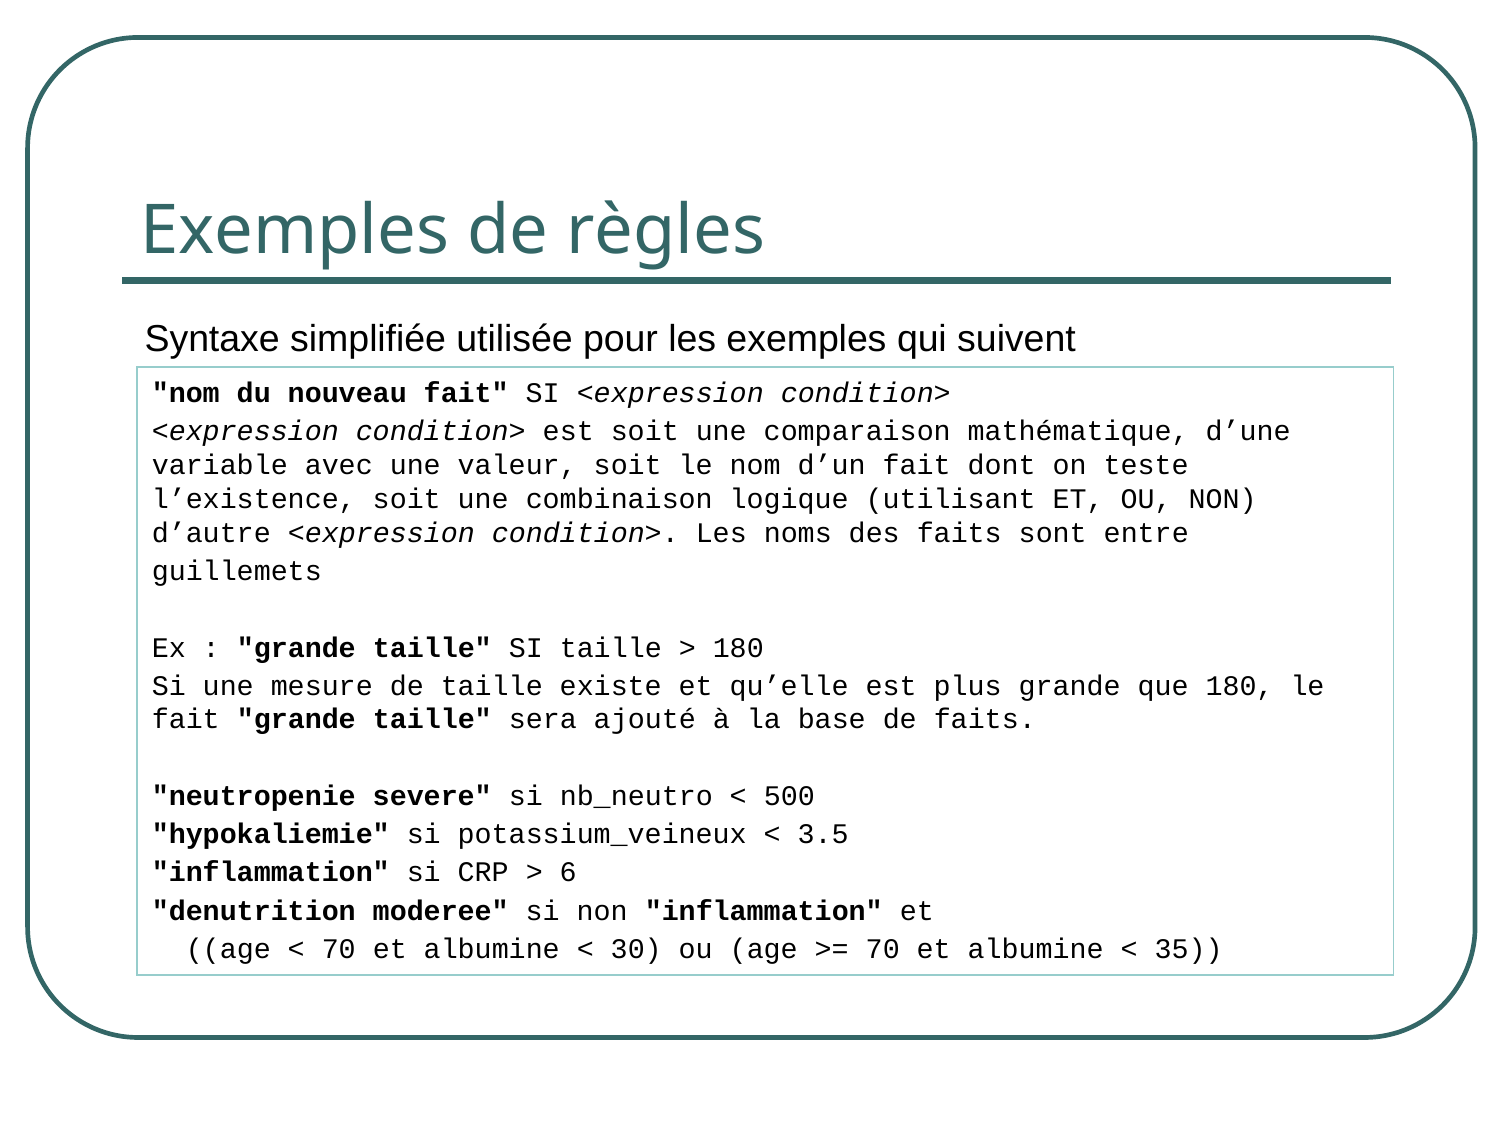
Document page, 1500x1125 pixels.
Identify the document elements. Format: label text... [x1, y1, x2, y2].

text_box Syntaxe simplifiée utilisée pour les exemples qui suivent [129, 307, 1394, 367]
list "nom du nouveau fait" SI <expression condition> <expression condition> est soit une comparaison mathématique, d’une variable avec une valeur, soit le nom d’un fait dont on teste l’existence, soit une combinaison logique (utilisant ET, OU, NON) d’autre <expression condition>. Les noms des faits sont entre guillemets Ex : "grande taille" SI taille > 180 Si une mesure de taille existe et qu’elle est plus grande que 180, le fait "grande taille" sera ajouté à la base de faits. "neutropenie severe" si nb_neutro < 500 "hypokaliemie" si potassium_veineux < 3.5 "inflammation" si CRP > 6 "denutrition moderee" si non "inflammation" et ((age < 70 et albumine < 30) ou (age >= 70 et albumine < 35)) [136, 367, 1394, 976]
title Exemples de règles [125, 87, 1388, 276]
